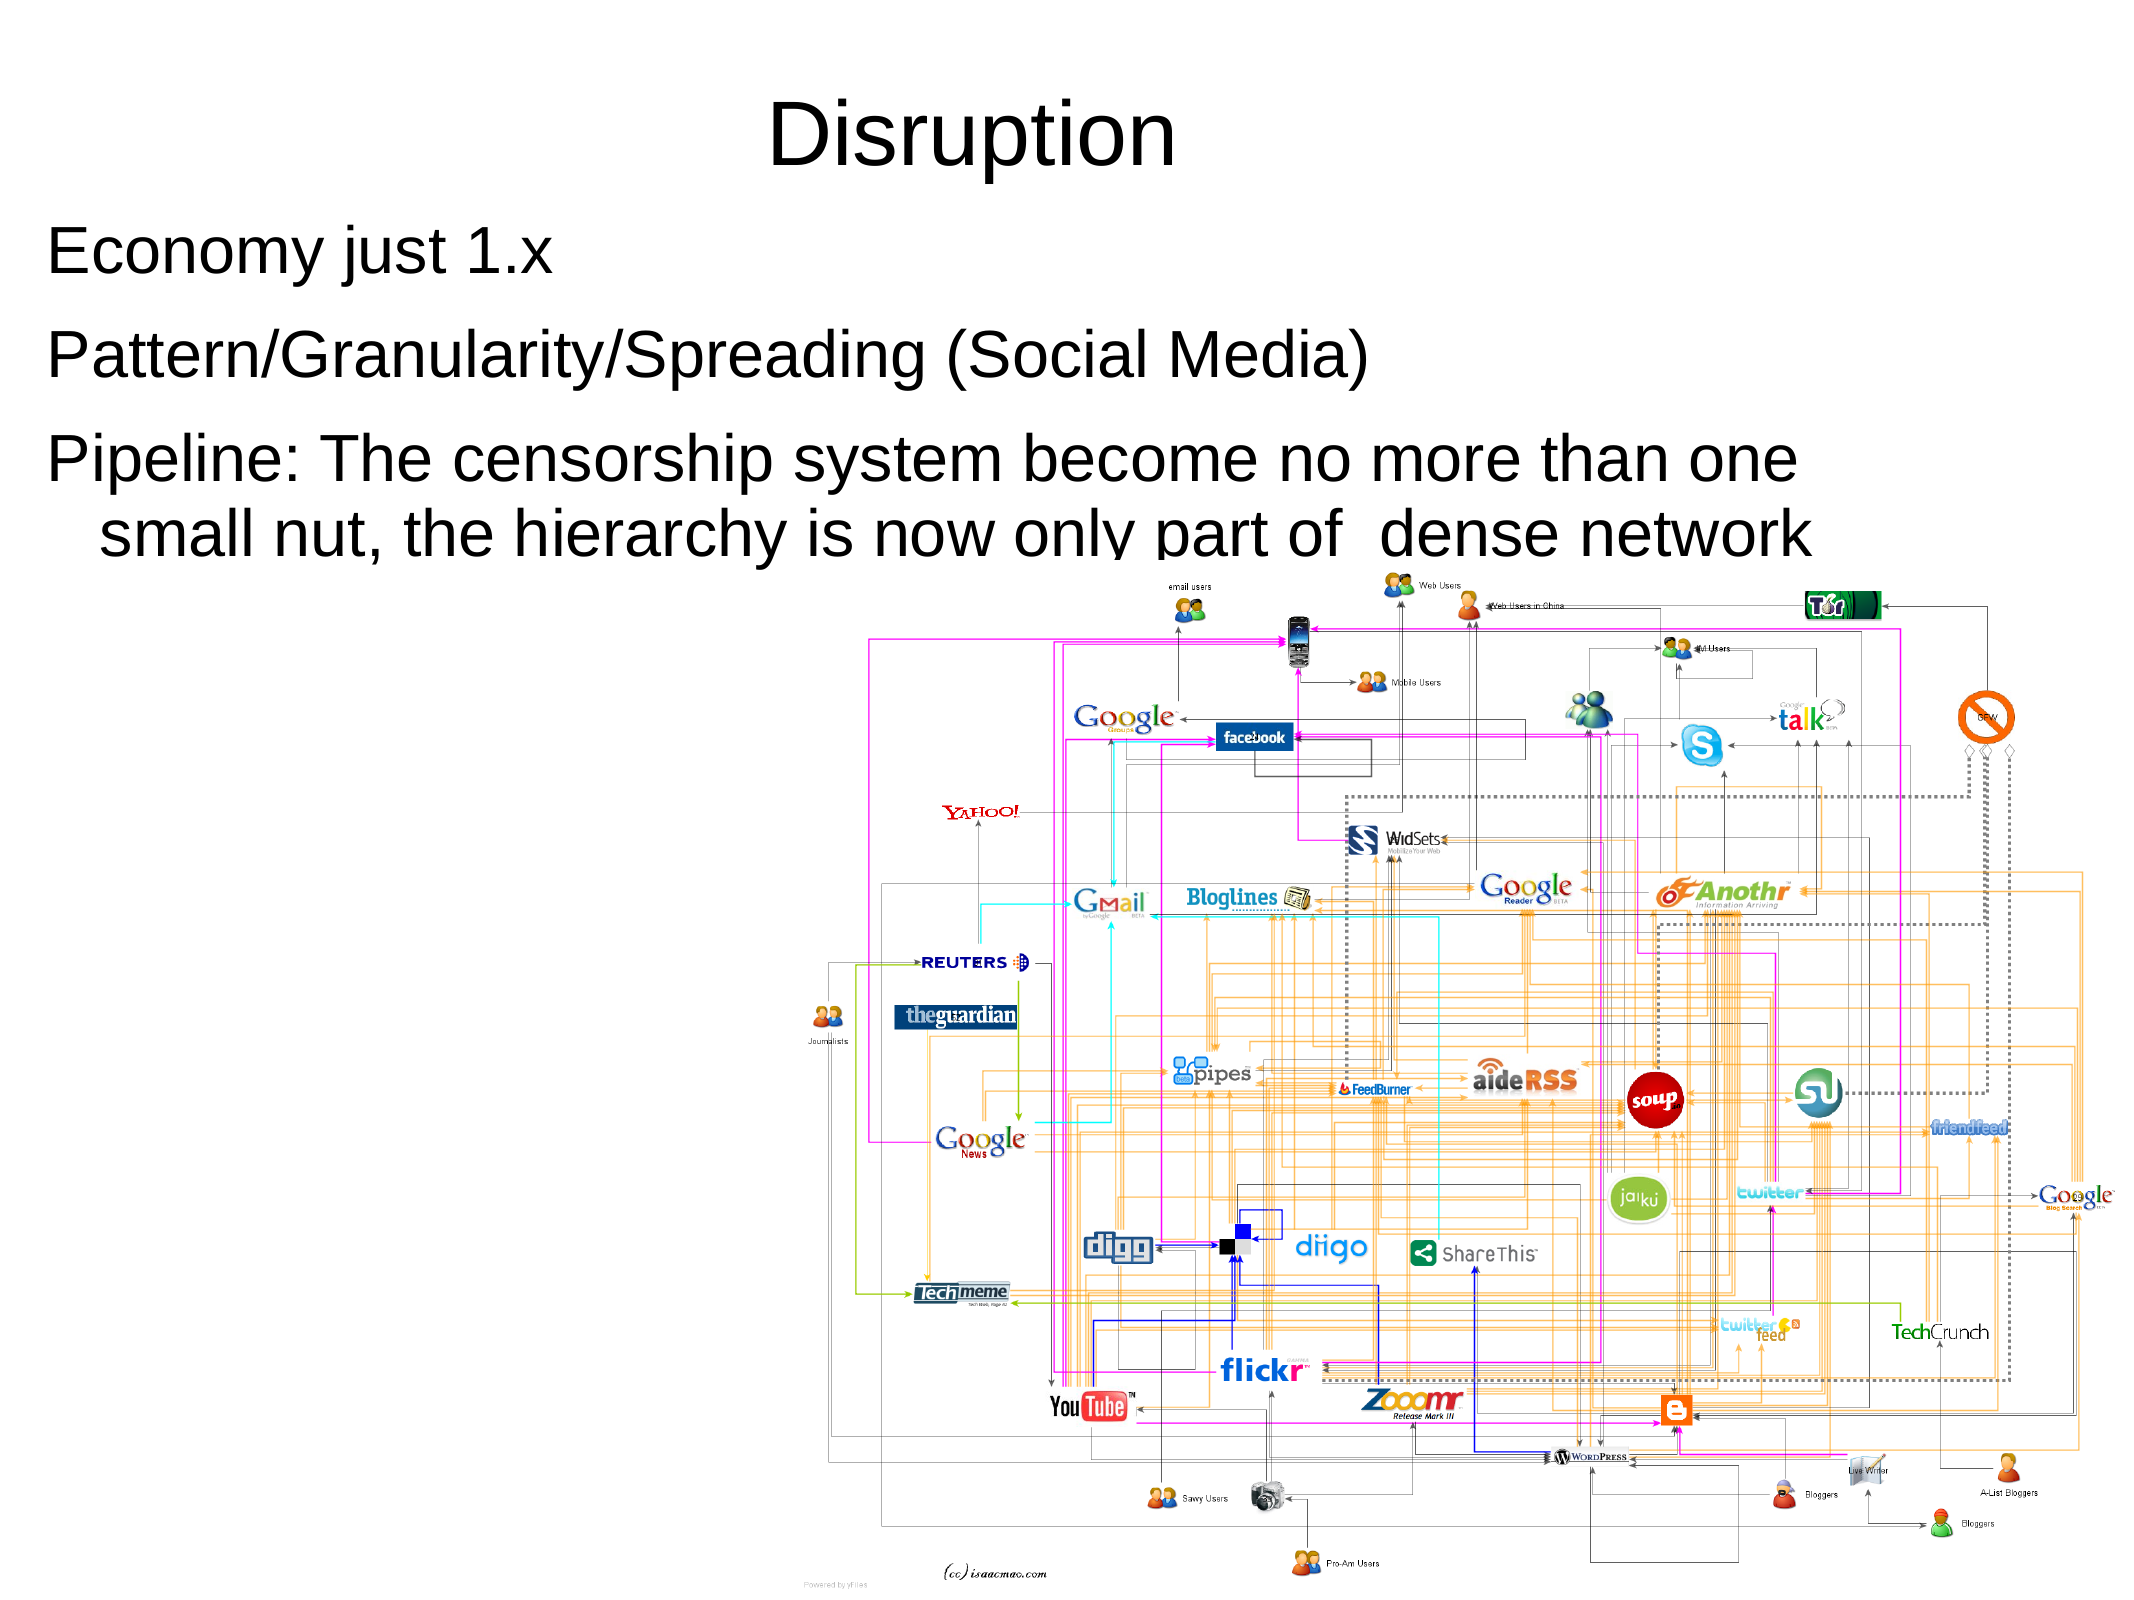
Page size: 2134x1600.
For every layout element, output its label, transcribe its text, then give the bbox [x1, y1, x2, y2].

list Economy just 1.x Pattern/Granularity/Spreading (Social Media) Pipeline: The censorship system become no more than one small nut, the hierarchy is now only part of dense network [29, 212, 1949, 1269]
title Disruption [0, 0, 1920, 268]
picture [797, 560, 2126, 1595]
